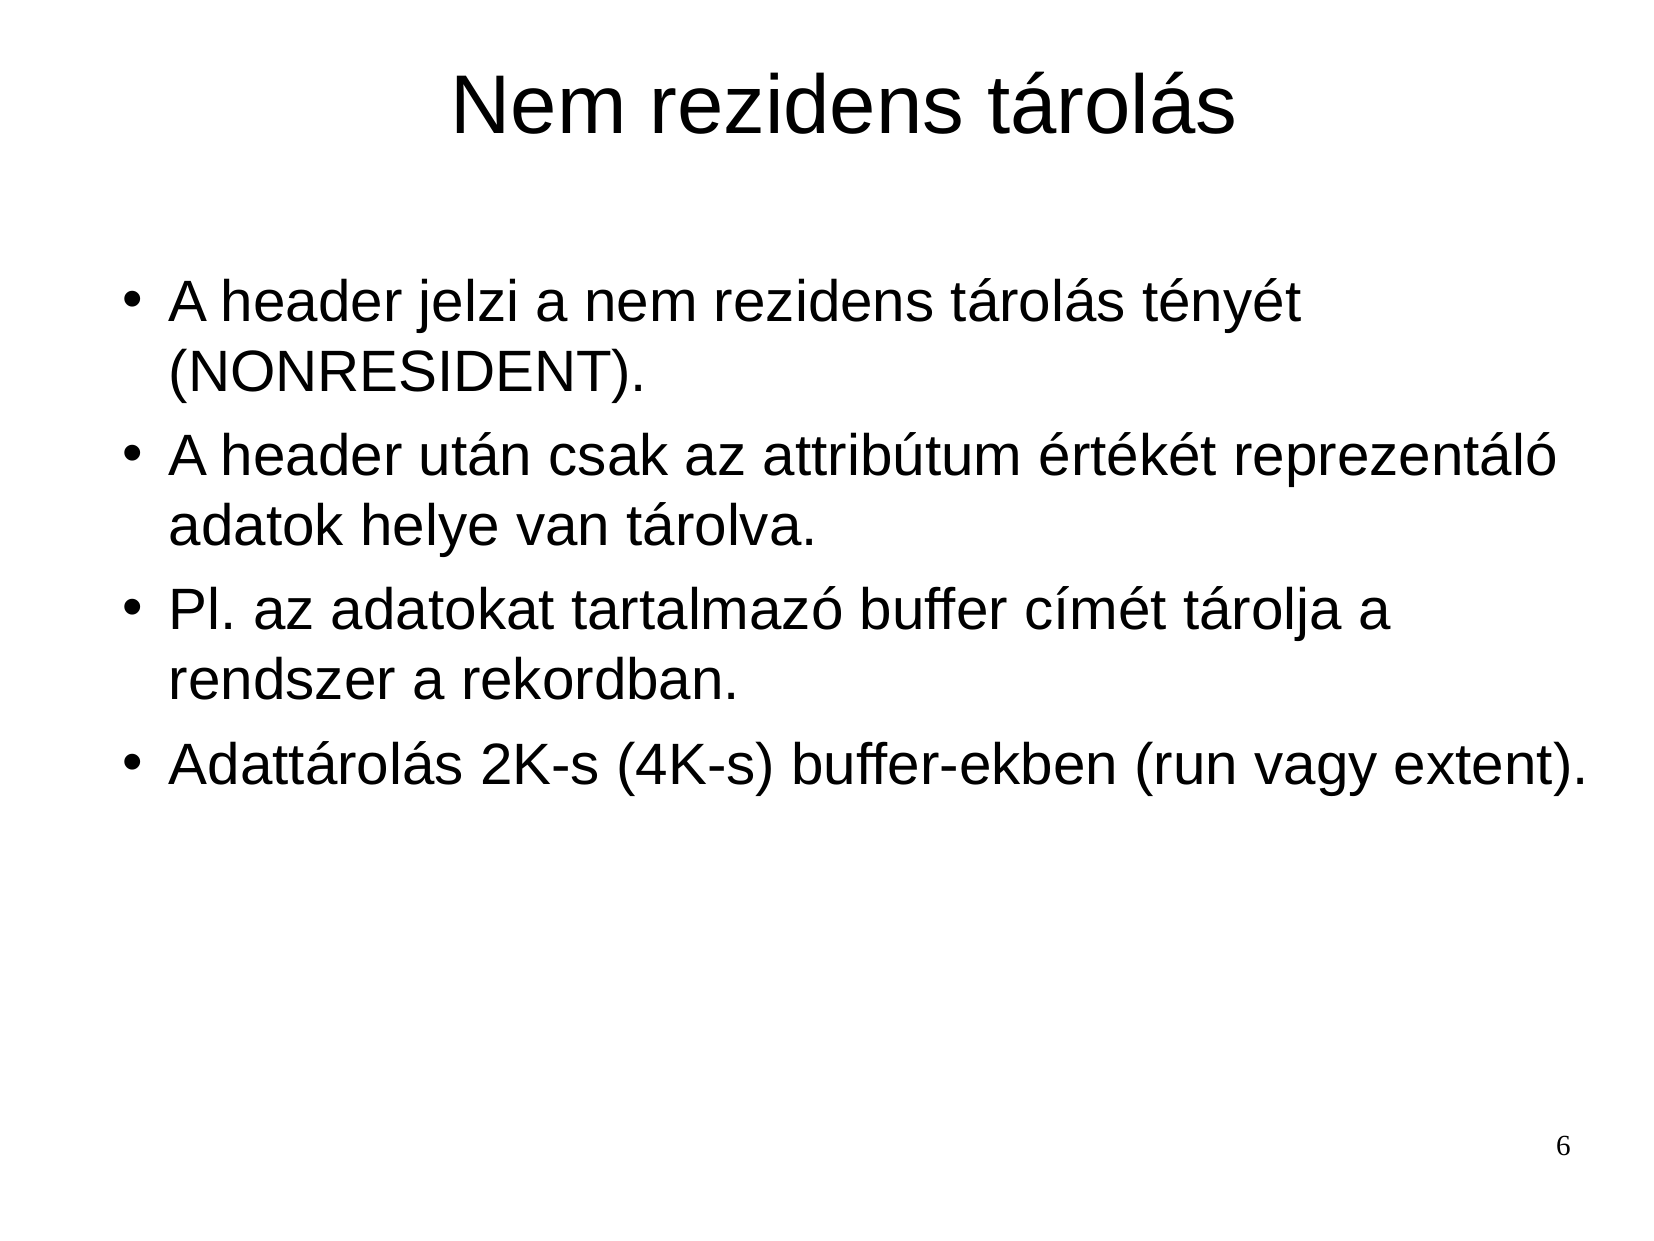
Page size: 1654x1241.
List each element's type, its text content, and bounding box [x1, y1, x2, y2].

title Nem rezidens tárolás [123, 34, 1530, 167]
list A header jelzi a nem rezidens tárolás tényét (NONRESIDENT). A header után csak az attribútum értékét reprezentáló adatok helye van tárolva. Pl. az adatokat tartalmazó buffer címét tárolja a rendszer a rekordban. Adattárolás 2K-s (4K-s) buffer-ekben (run vagy extent). [32, 255, 1622, 1206]
